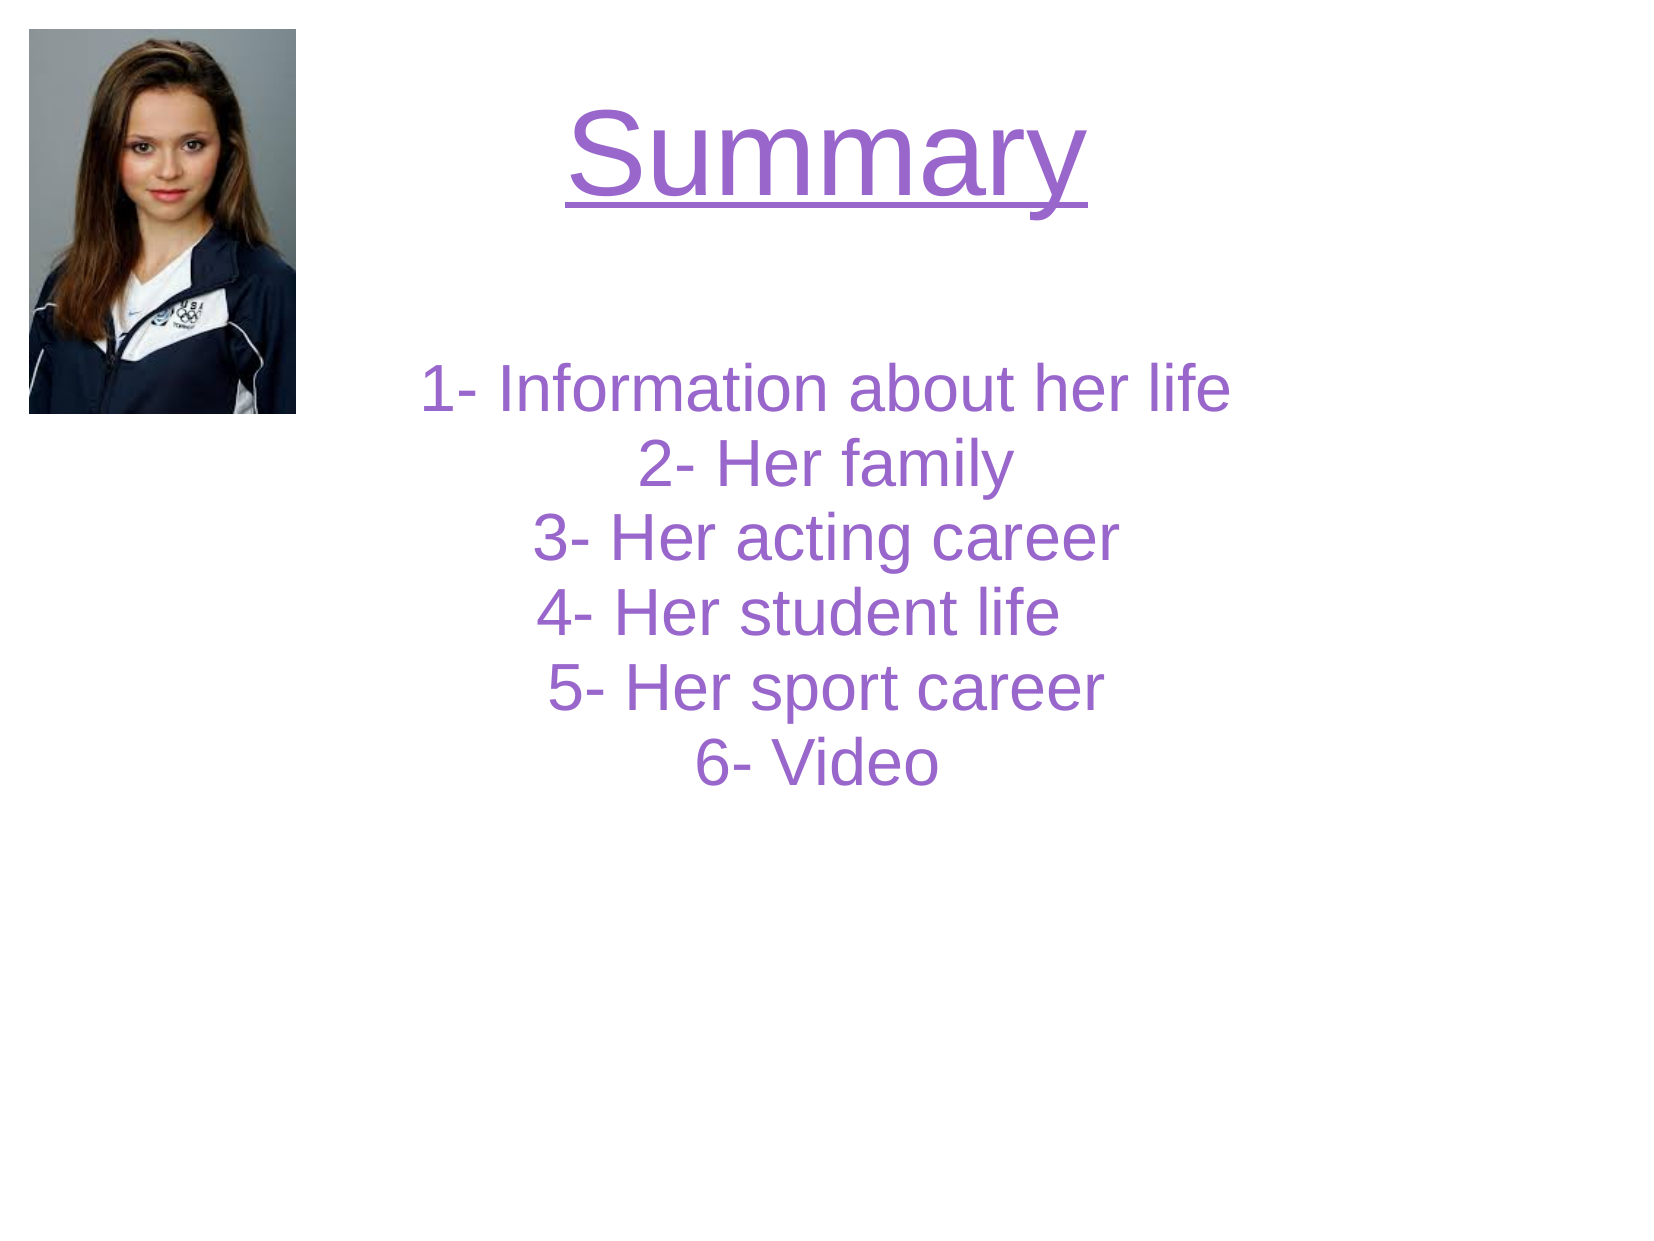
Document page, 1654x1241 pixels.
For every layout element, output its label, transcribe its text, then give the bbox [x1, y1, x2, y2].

picture [29, 29, 296, 414]
subtitle 1- Information about her life 2- Her family 3- Her acting career 4- Her student life 5- Her sport career 6- Video [82, 290, 1571, 1010]
title Summary [296, 49, 1571, 257]
